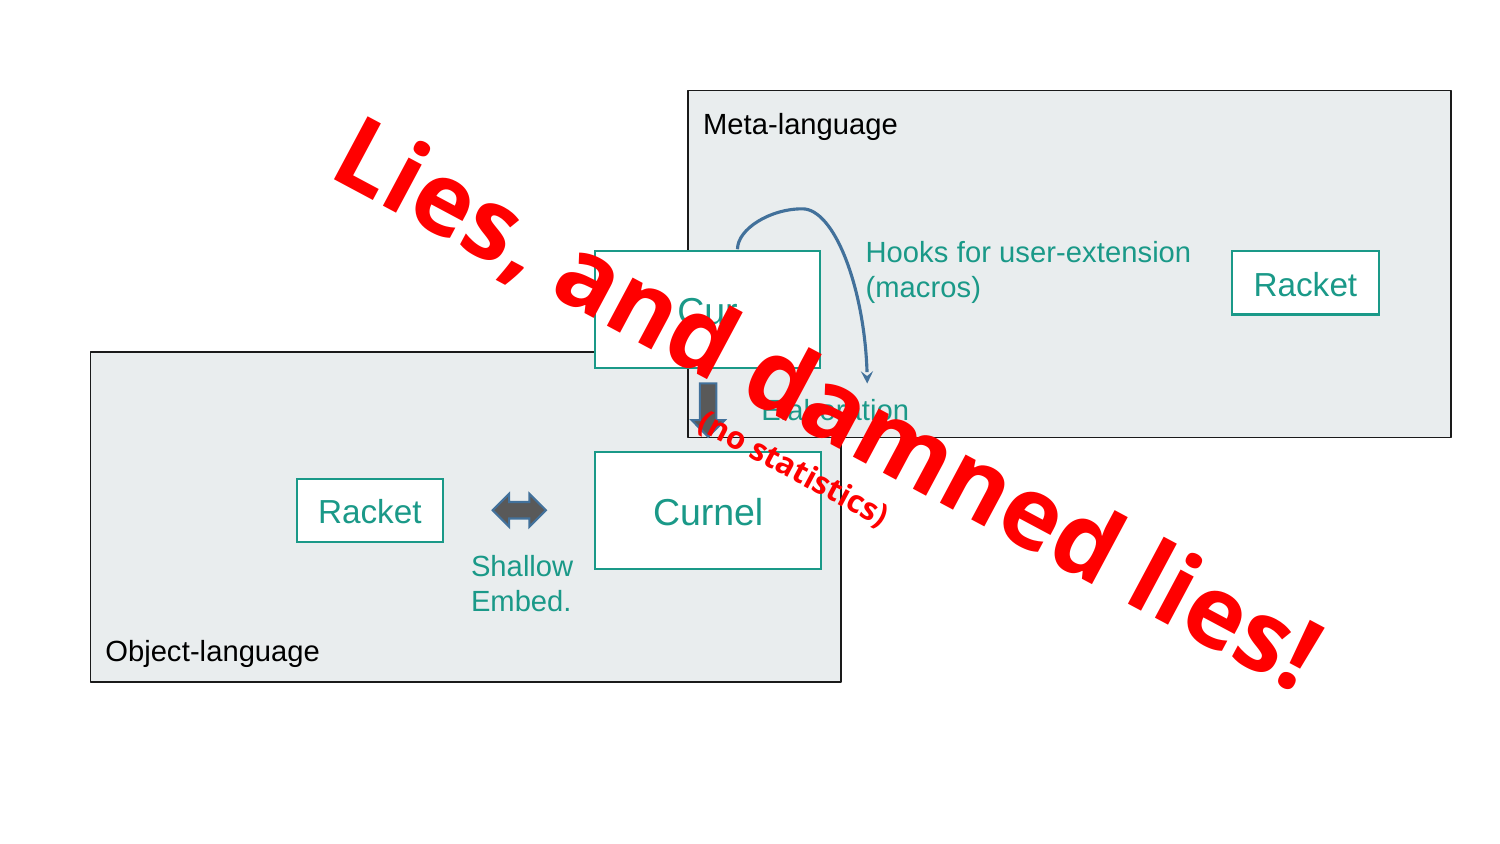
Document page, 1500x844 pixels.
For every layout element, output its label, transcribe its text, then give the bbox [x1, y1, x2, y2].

text_box [492, 493, 546, 527]
title Lies, and damned lies! (no statistics) [210, 44, 1428, 800]
text_box Curnel [595, 451, 821, 569]
text_box Hooks for user-extension (macros) [854, 227, 1232, 275]
text_box Shallow Embed. [459, 541, 616, 589]
text_box Cur [675, 251, 821, 330]
text_box Racket [296, 478, 444, 542]
text_box Racket [1231, 251, 1379, 315]
text_box Meta-language [688, 90, 1452, 438]
text_box Object-language [90, 351, 842, 683]
